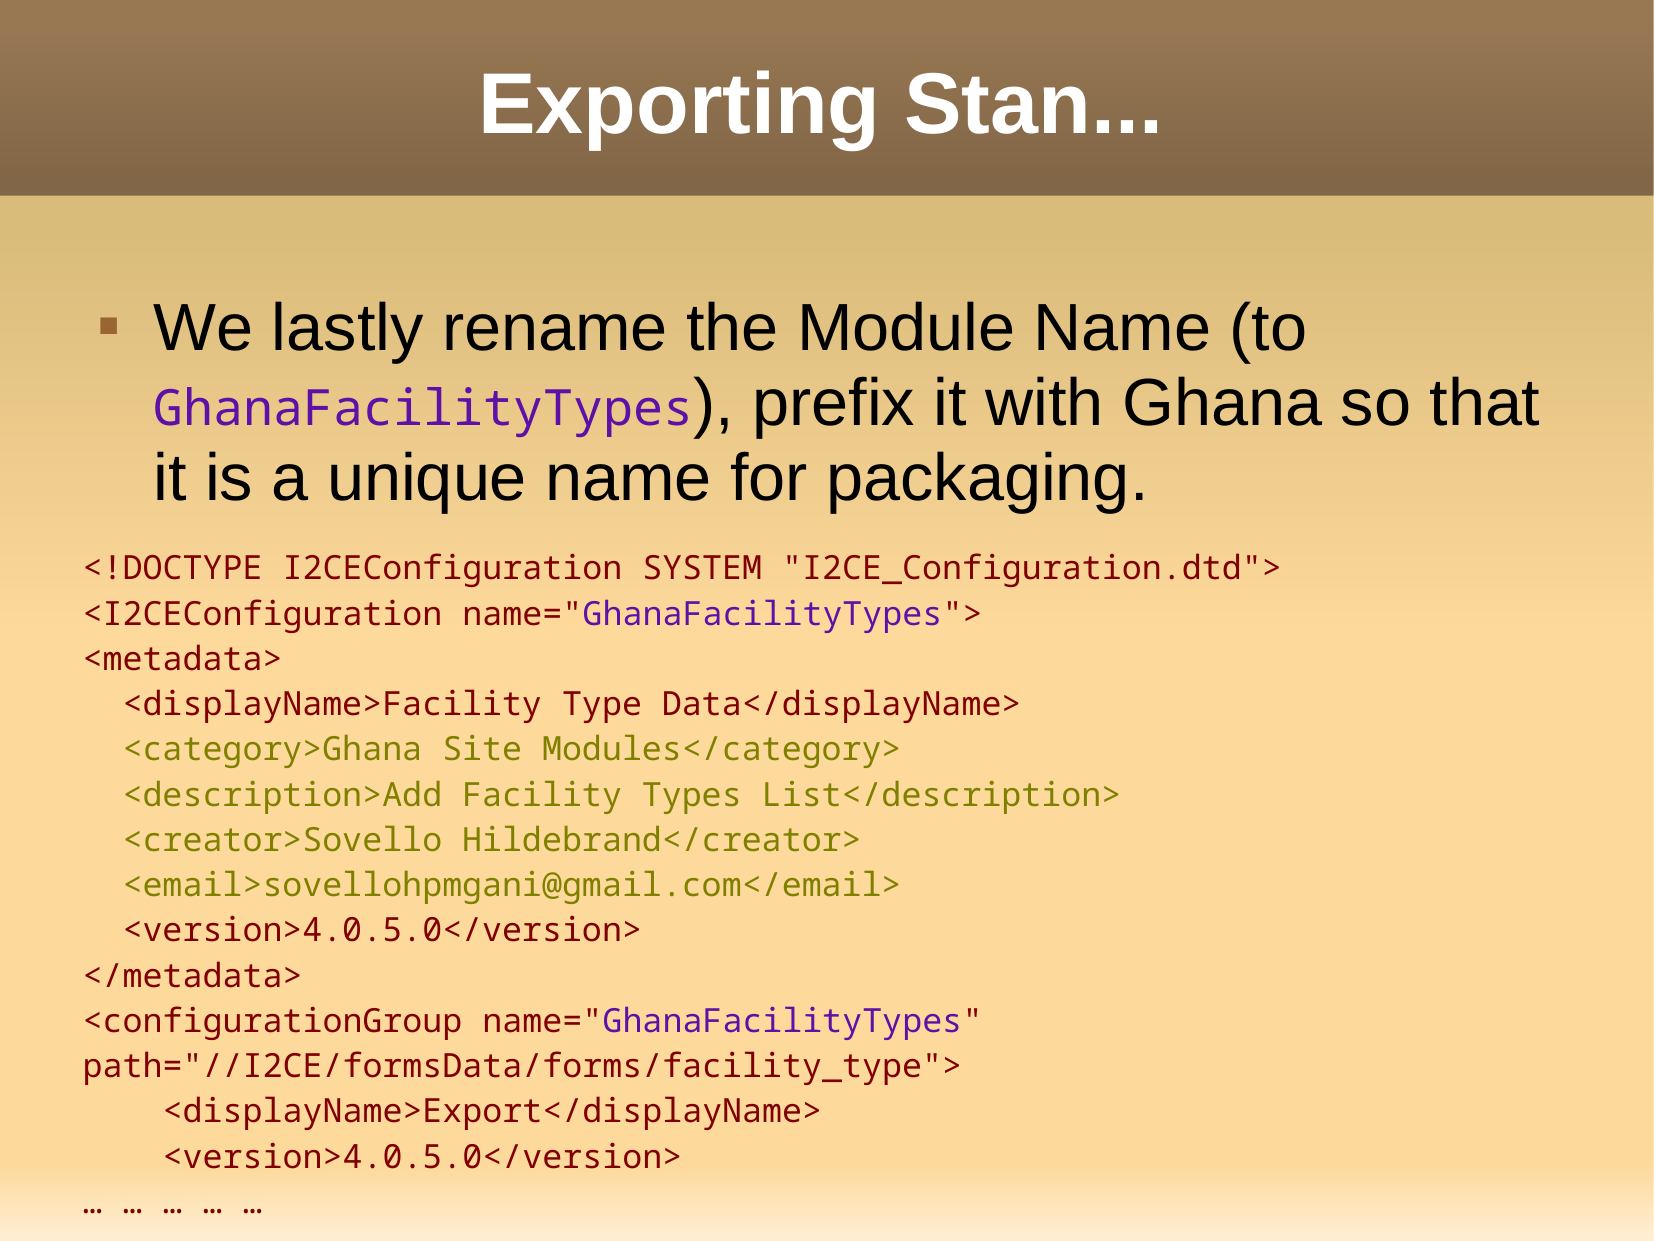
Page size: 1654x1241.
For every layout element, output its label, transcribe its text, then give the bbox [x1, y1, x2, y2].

title Exporting Stan... [76, 0, 1565, 208]
list We lastly rename the Module Name (to GhanaFacilityTypes), prefix it with Ghana so that it is a unique name for packaging. <!DOCTYPE I2CEConfiguration SYSTEM "I2CE_Configuration.dtd"> <I2CEConfiguration name="GhanaFacilityTypes"> <metadata> <displayName>Facility Type Data</displayName> <category>Ghana Site Modules</category> <description>Add Facility Types List</description> <creator>Sovello Hildebrand</creator> <email>sovellohpmgani@gmail.com</email> <version>4.0.5.0</version> </metadata> <configurationGroup name="GhanaFacilityTypes" path="//I2CE/formsData/forms/facility_type"> <displayName>Export</displayName> <version>4.0.5.0</version> … … … … … [82, 290, 1571, 1126]
picture [0, 0, 1654, 1241]
